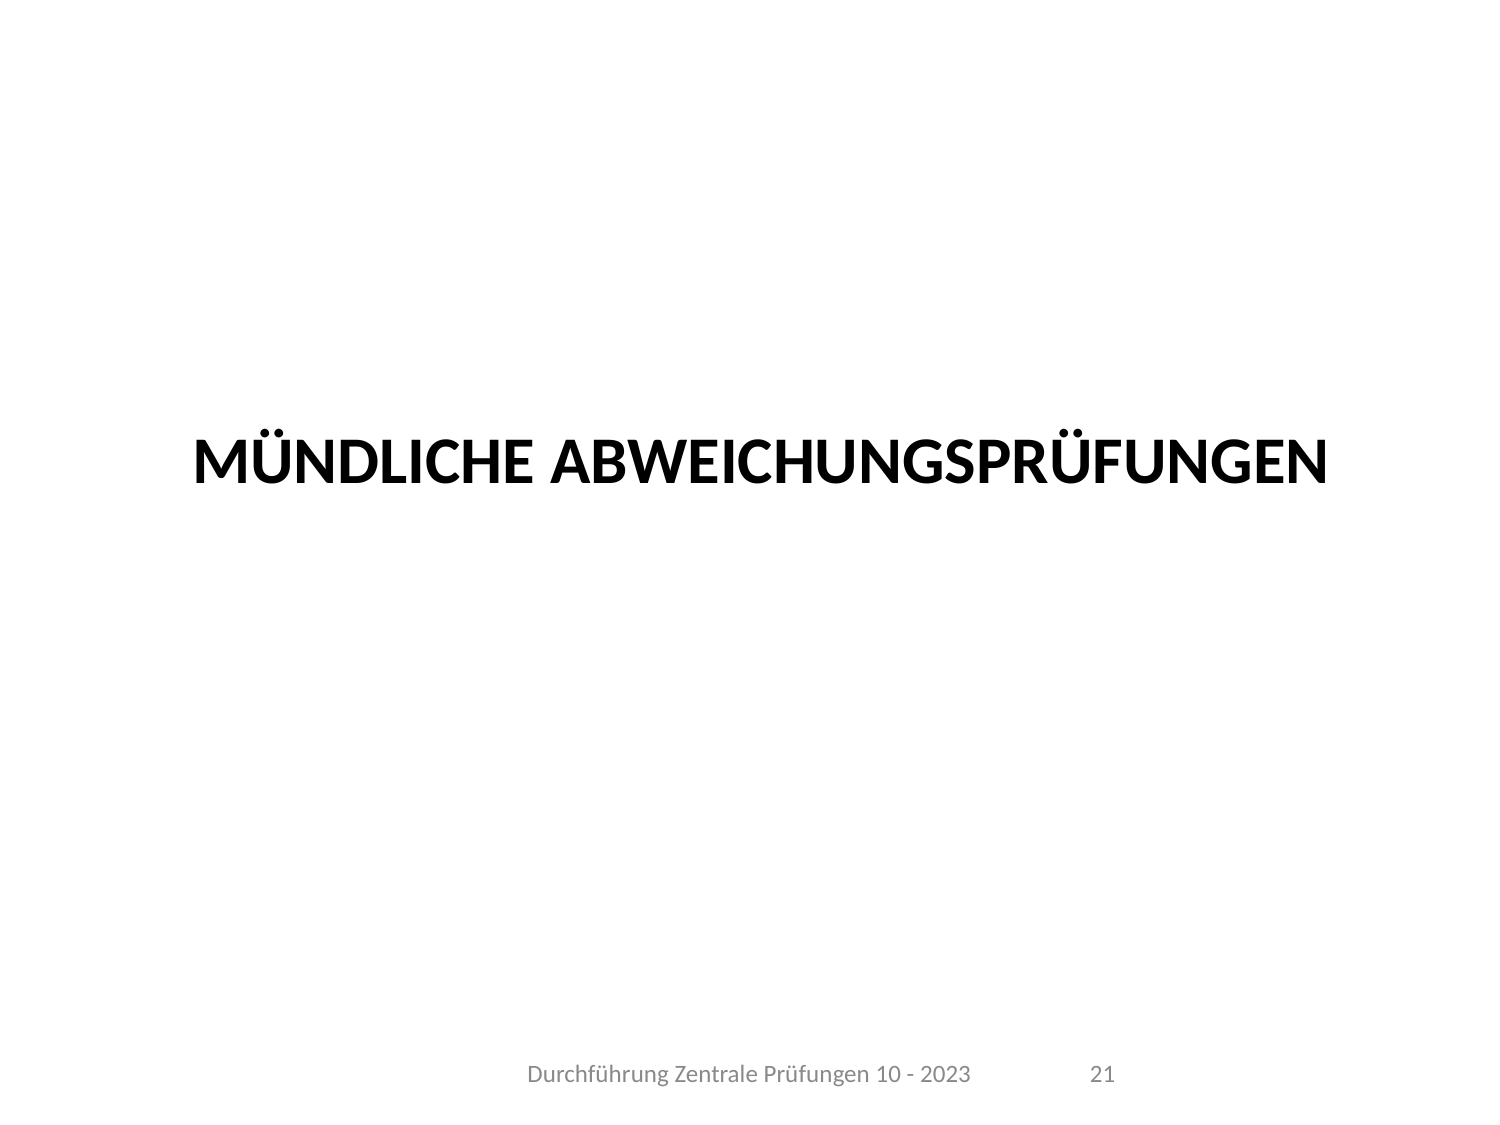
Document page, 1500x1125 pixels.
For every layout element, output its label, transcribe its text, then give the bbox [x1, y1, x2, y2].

text_box Durchführung Zentrale Prüfungen 10 - 2023 [512, 1042, 988, 1103]
text_box 21 [1074, 1042, 1426, 1103]
title Mündliche Abweichungsprüfungen [123, 408, 1399, 633]
